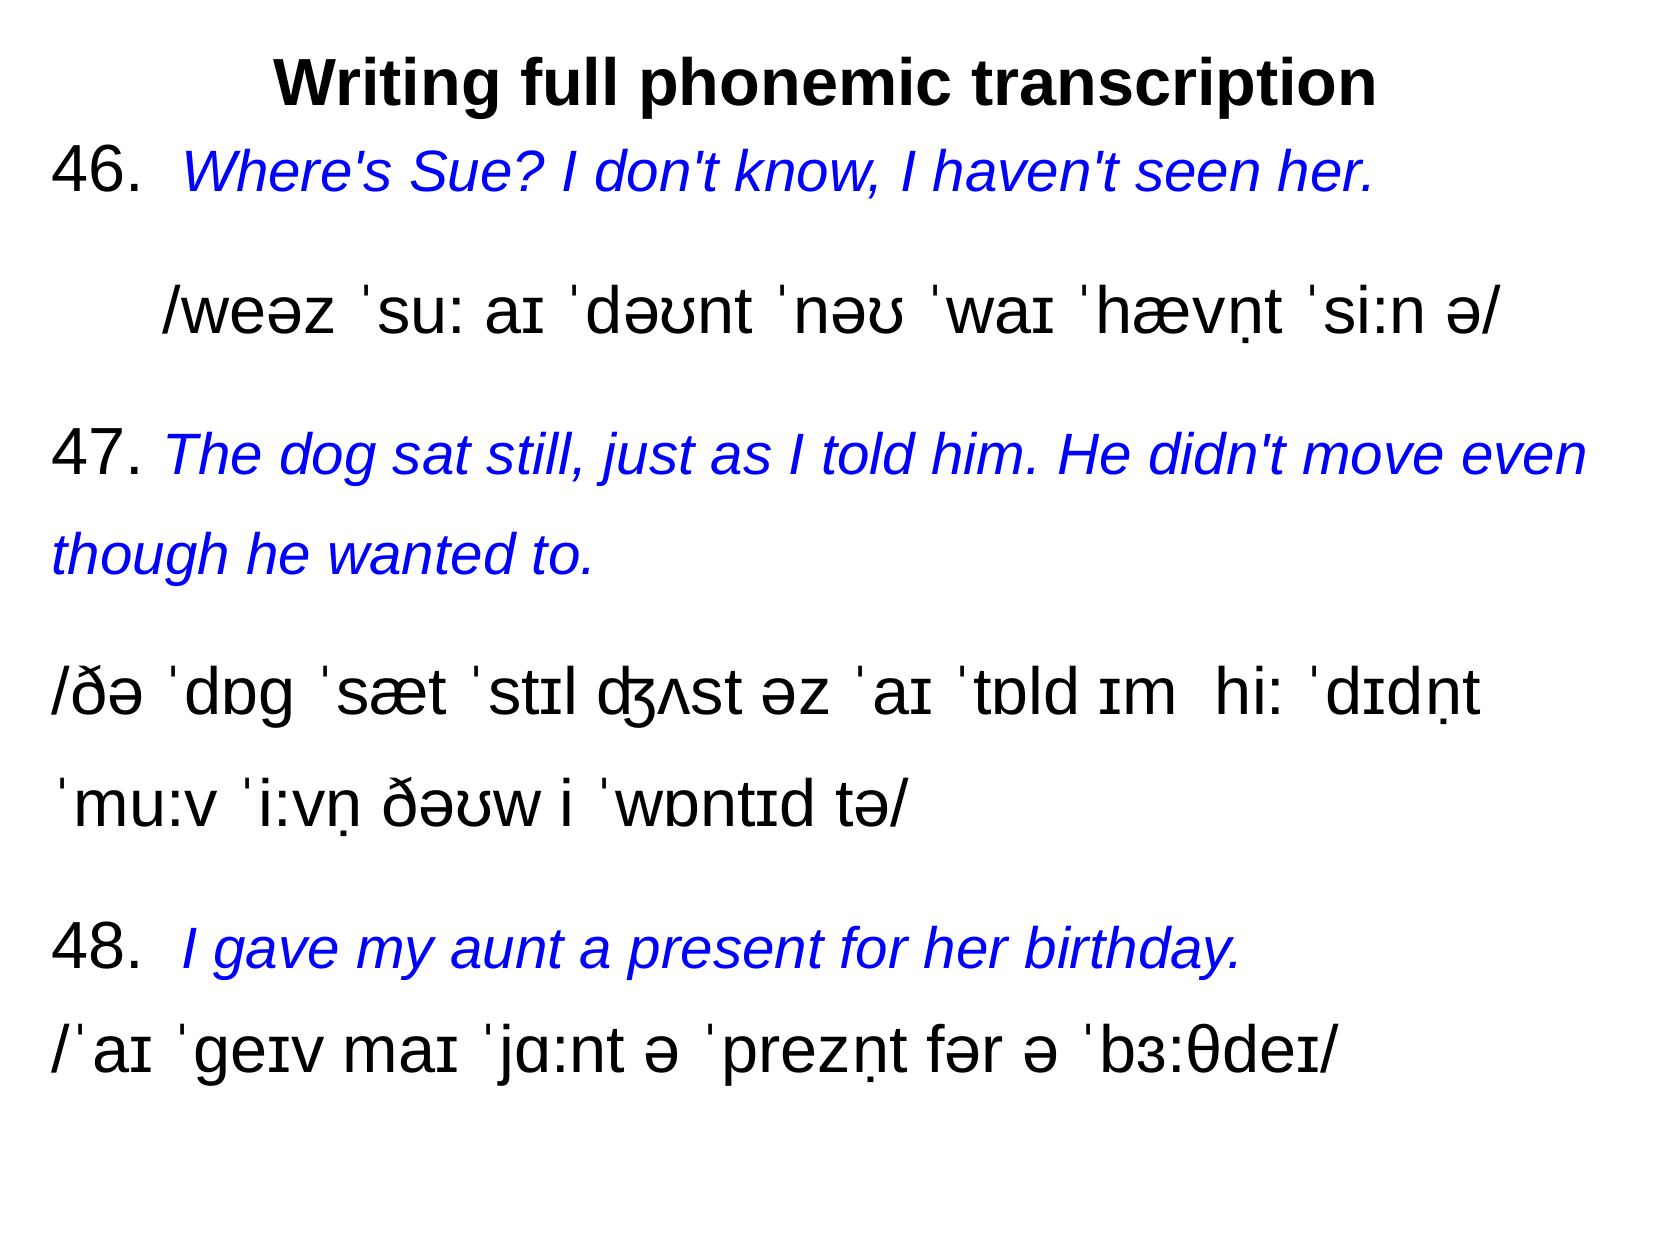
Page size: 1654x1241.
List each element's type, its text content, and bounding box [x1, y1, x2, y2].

list 46. Where's Sue? I don't know, I haven't seen her. /weəz ˈsu: aɪ ˈdəʊnt ˈnəʊ ˈwaɪ ˈhævṇt ˈsi:n ə/ 47. The dog sat still, just as I told him. He didn't move even though he wanted to. /ðə ˈdɒg ˈsæt ˈstɪl ʤʌst əz ˈaɪ ˈtɒld ɪm hi: ˈdɪdṇt ˈmu:v ˈi:vṇ ðəʊw i ˈwɒntɪd tə/ 48. I gave my aunt a present for her birthday. /ˈaɪ ˈgeɪv maɪ ˈjɑ:nt ə ˈprezṇt fər ə ˈbɜ:θdeɪ/ [51, 131, 1595, 1190]
title Writing full phonemic transcription [82, 0, 1571, 131]
